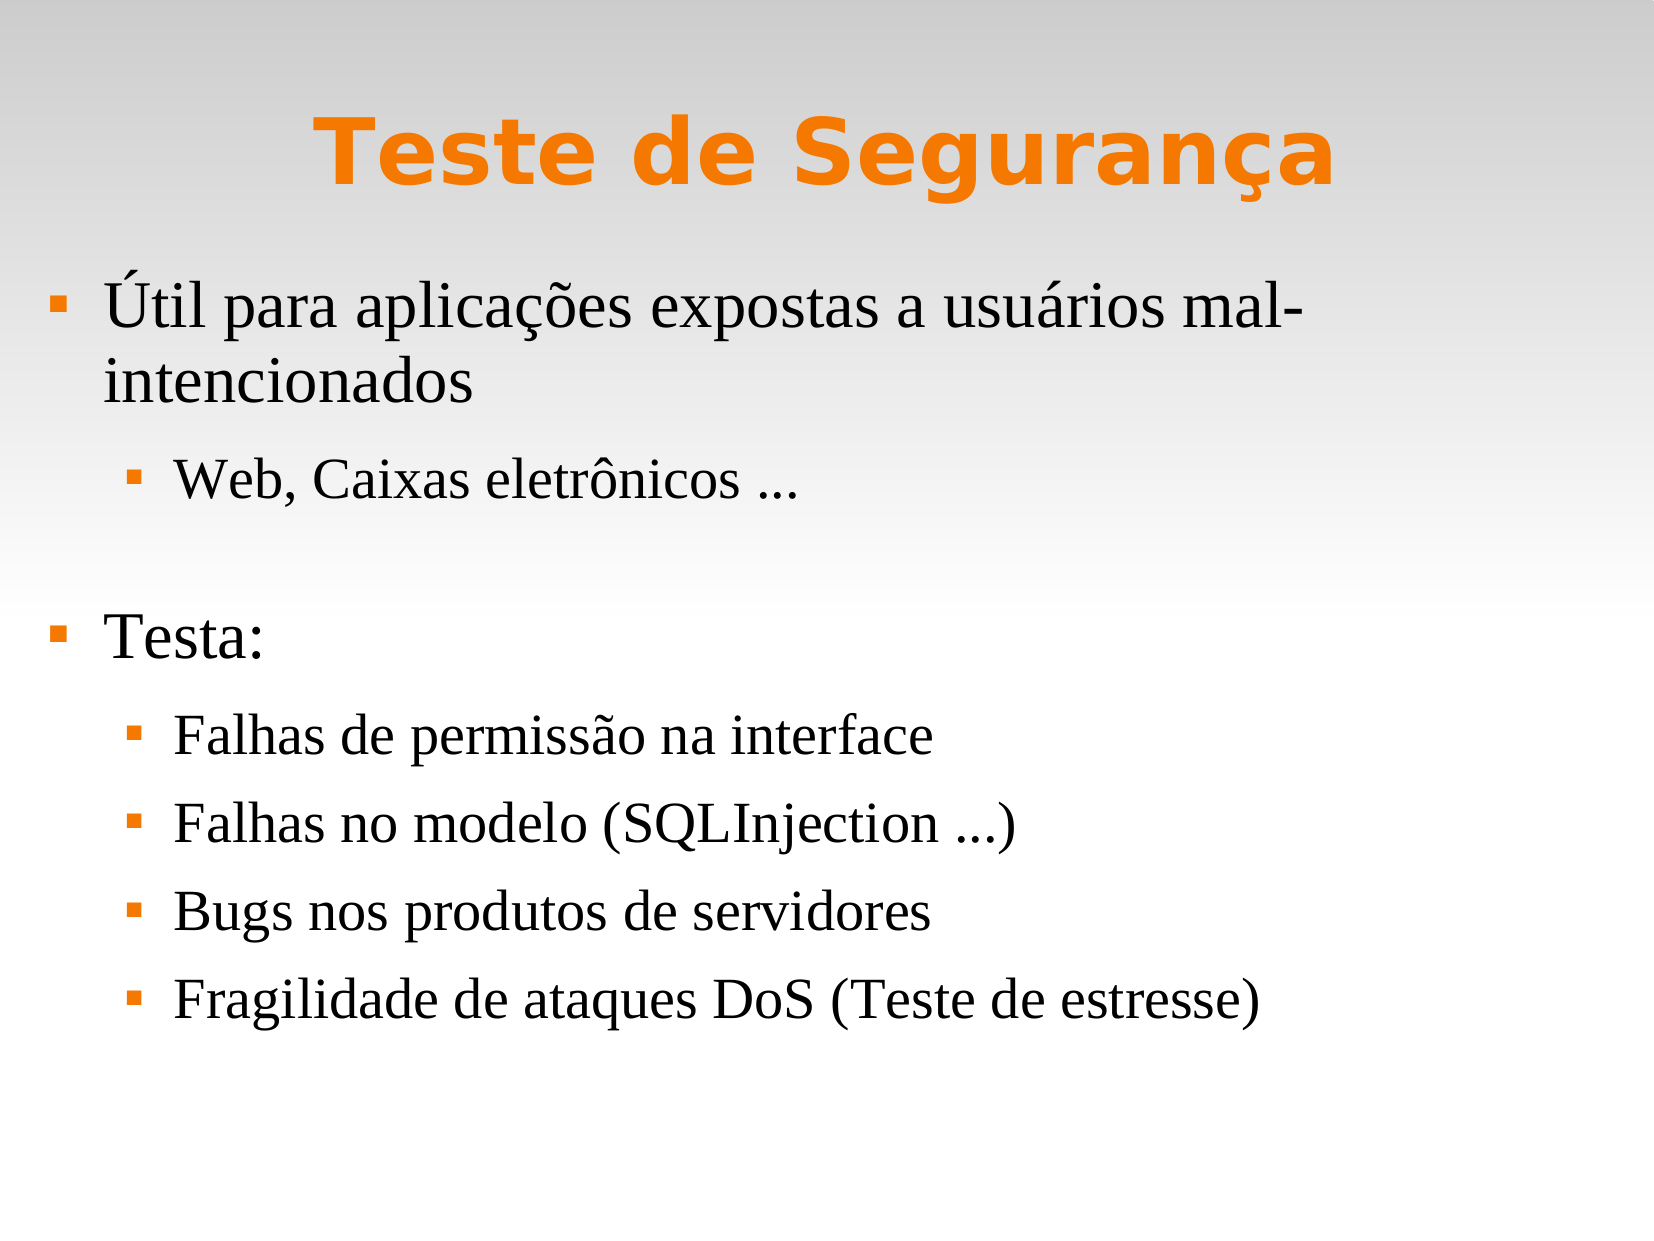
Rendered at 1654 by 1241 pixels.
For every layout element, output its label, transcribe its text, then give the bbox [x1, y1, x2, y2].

title Teste de Segurança [82, 49, 1571, 257]
list Útil para aplicações expostas a usuários mal-intencionados Web, Caixas eletrônicos ... Testa: Falhas de permissão na interface Falhas no modelo (SQLInjection ...) Bugs nos produtos de servidores Fragilidade de ataques DoS (Teste de estresse) [32, 268, 1618, 1181]
